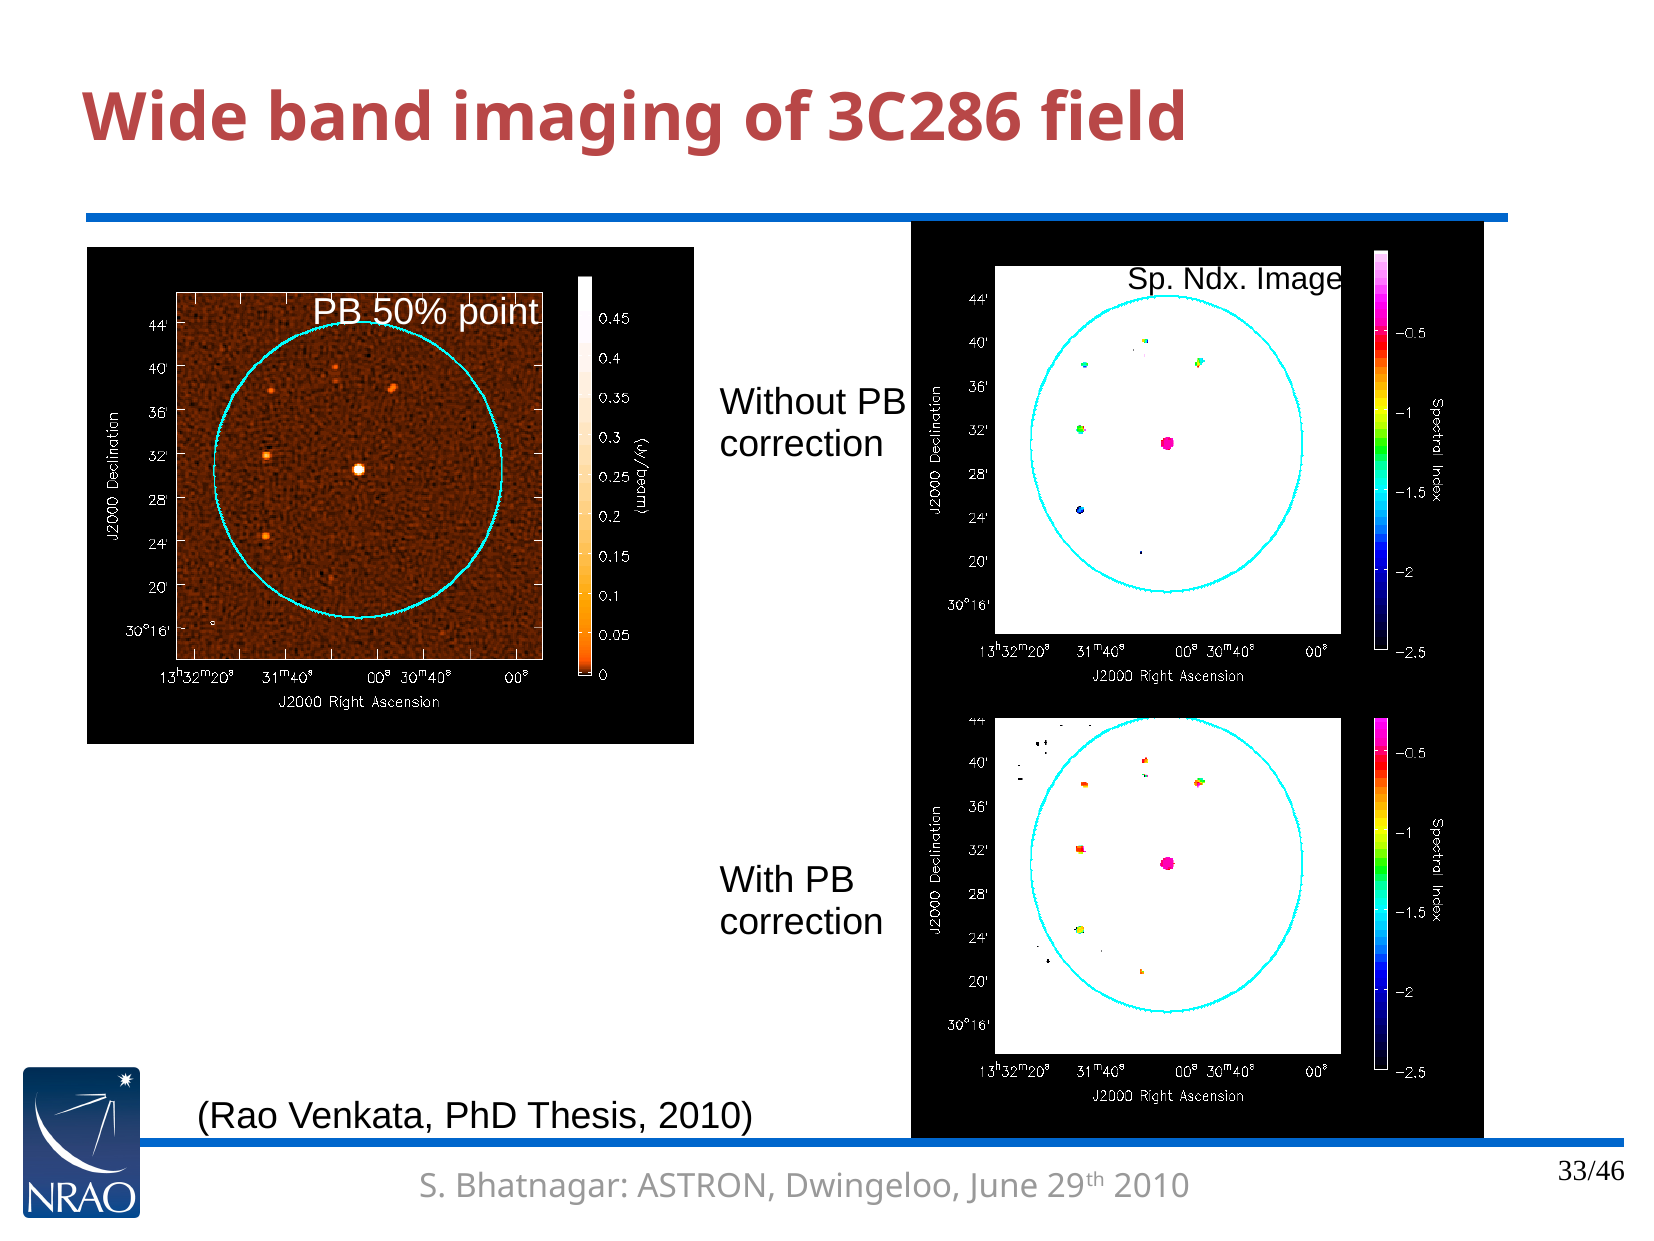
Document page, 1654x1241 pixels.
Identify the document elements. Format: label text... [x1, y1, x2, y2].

text_box (Rao Venkata, PhD Thesis, 2010) [182, 1087, 769, 1144]
picture [87, 247, 694, 744]
picture [23, 1067, 140, 1218]
text_box With PB correction [704, 851, 899, 950]
title Wide band imaging of 3C286 field [82, 49, 1571, 180]
text_box Sp. Ndx. Image [1112, 254, 1354, 304]
picture [911, 221, 1484, 1138]
text_box PB 50% point [297, 282, 554, 340]
text_box Without PB correction [704, 372, 933, 472]
